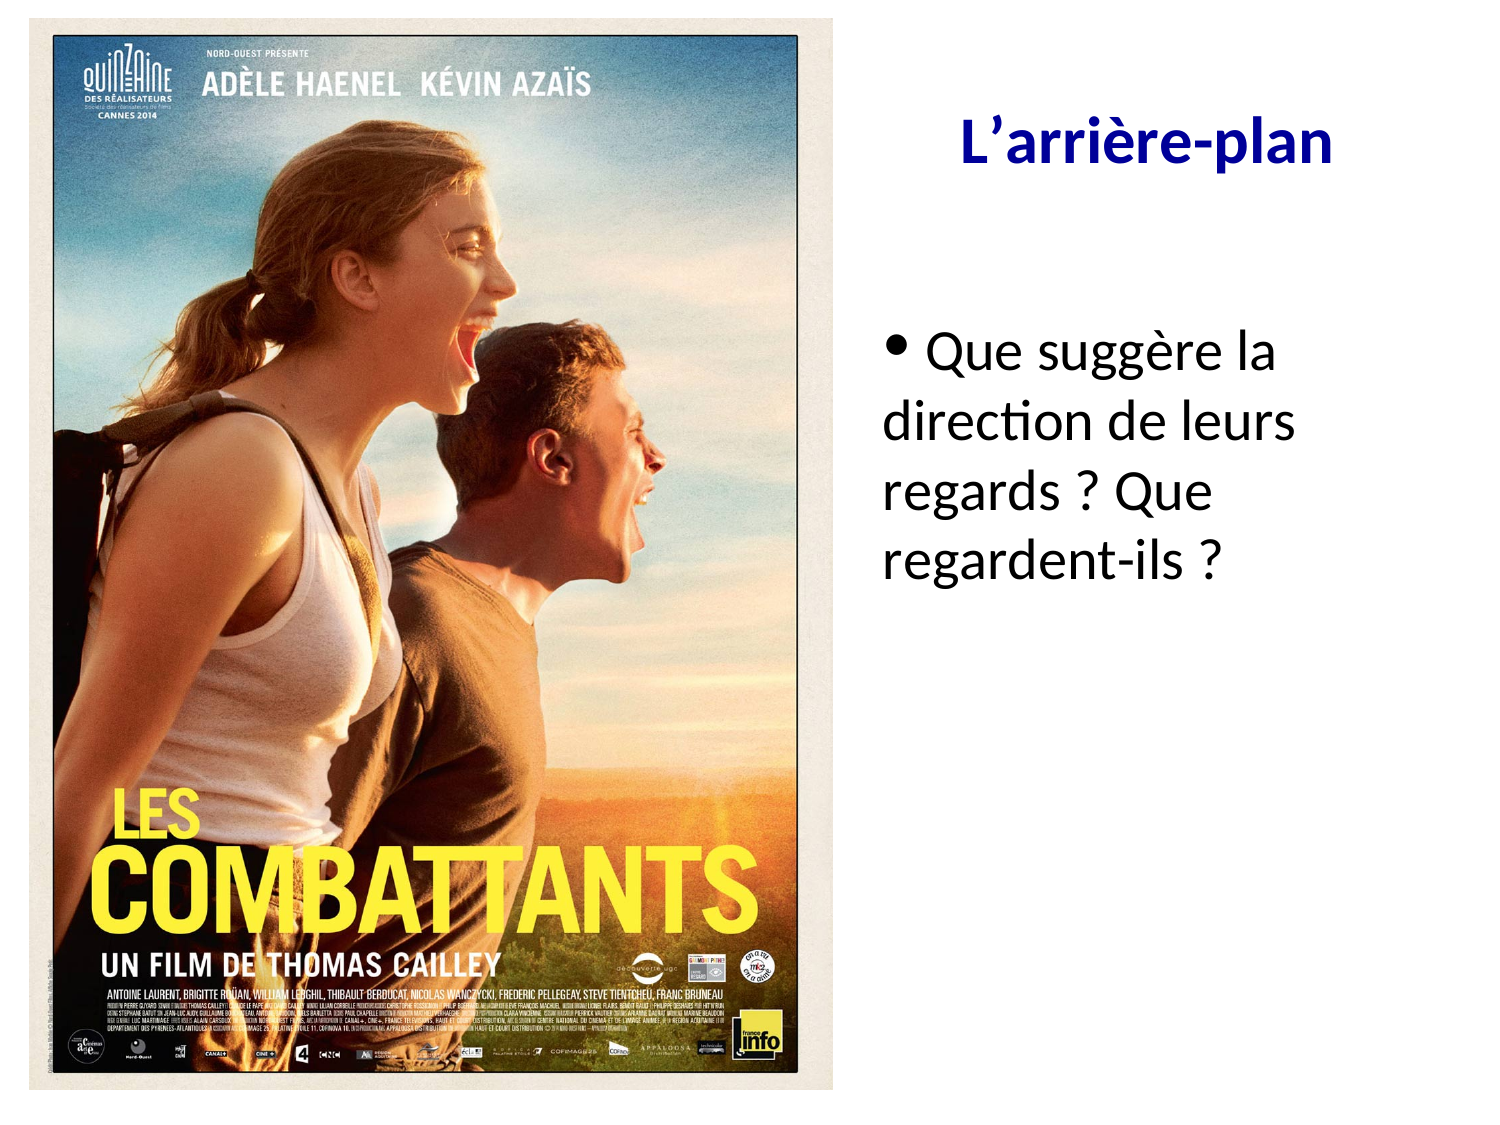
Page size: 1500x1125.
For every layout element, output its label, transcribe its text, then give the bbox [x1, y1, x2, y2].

list Que suggère la direction de leurs regards ? Que regardent-ils ? [868, 219, 1451, 965]
title L’arrière-plan [868, 42, 1427, 219]
picture [29, 18, 833, 1090]
